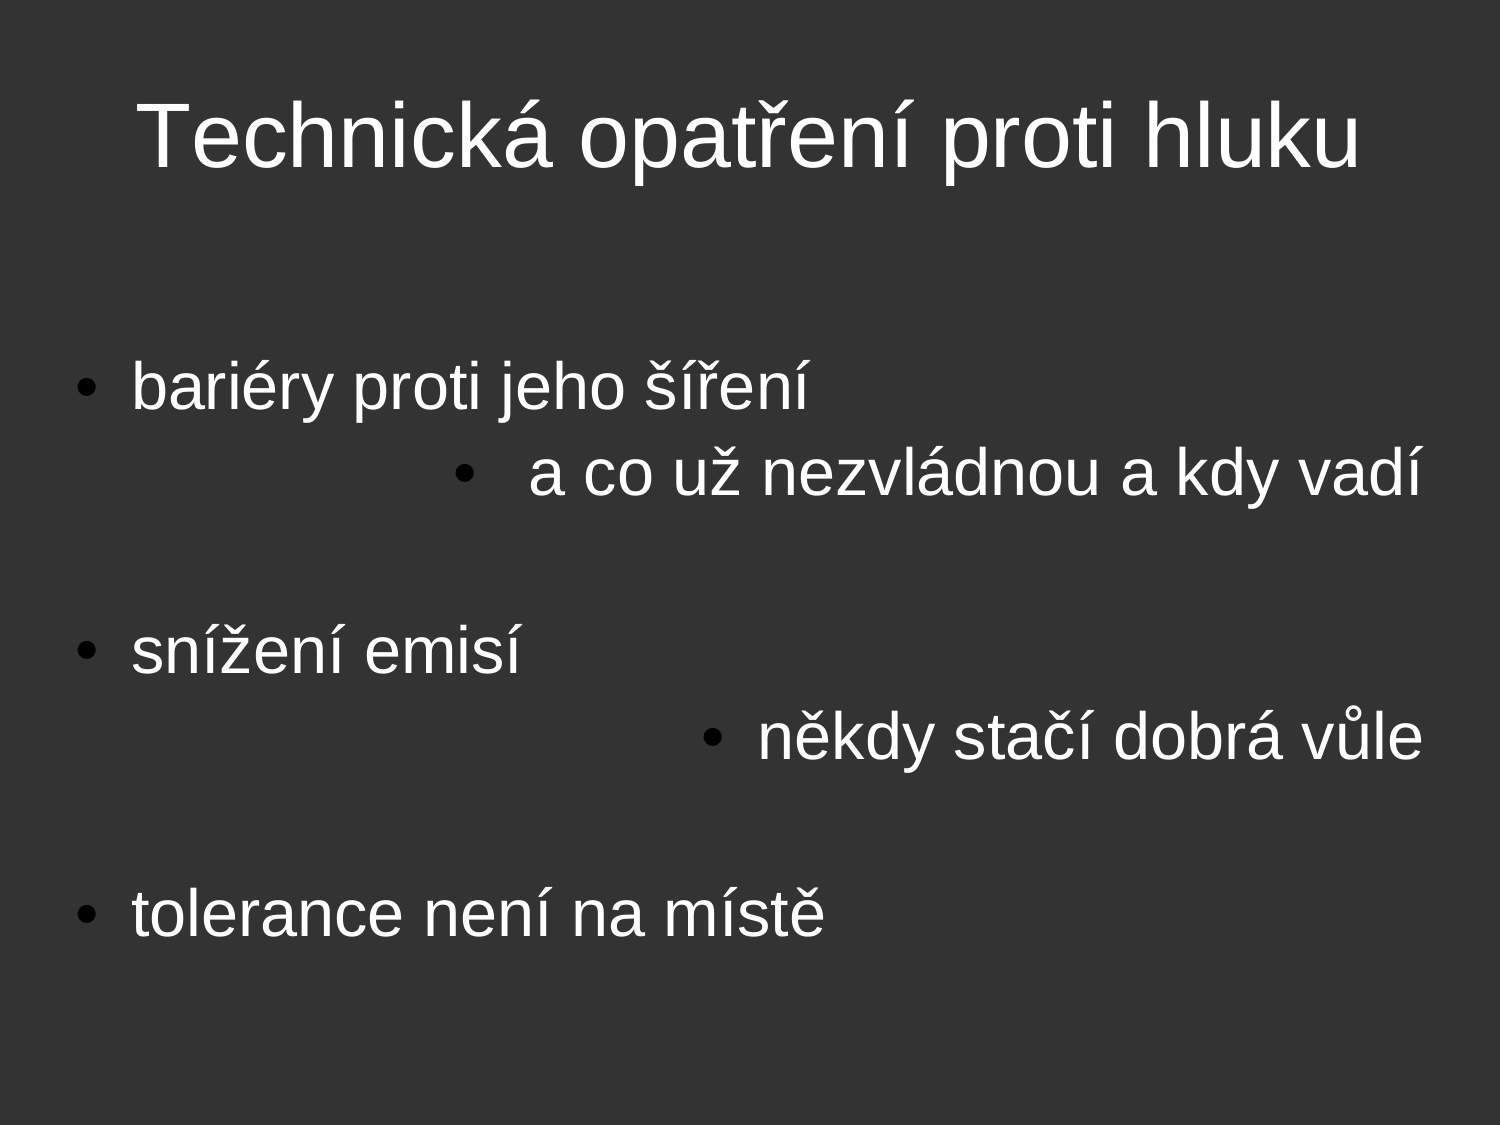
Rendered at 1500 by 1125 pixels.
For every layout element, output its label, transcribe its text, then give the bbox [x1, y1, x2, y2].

title Technická opatření proti hluku [75, 21, 1425, 257]
list bariéry proti jeho šíření a co už nezvládnou a kdy vadí snížení emisí někdy stačí dobrá vůle tolerance není na místě [75, 262, 1425, 1005]
